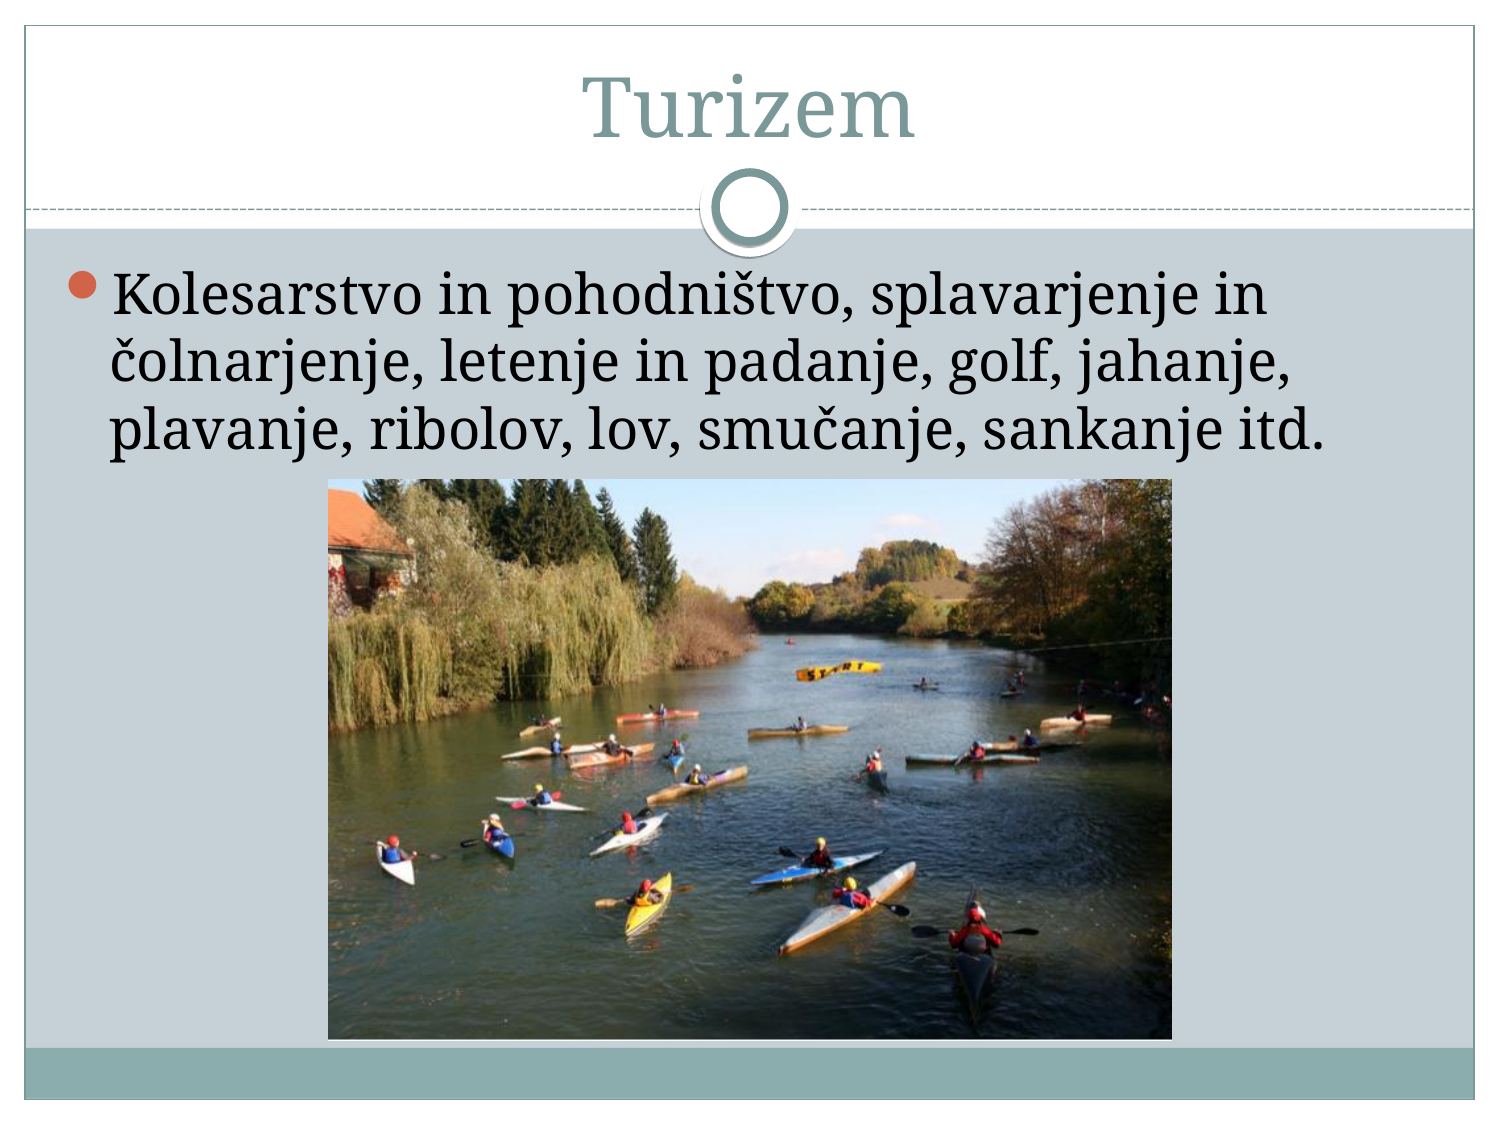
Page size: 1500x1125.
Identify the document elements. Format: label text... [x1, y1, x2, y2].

picture [328, 479, 1172, 1041]
title Turizem [49, 37, 1450, 162]
list Kolesarstvo in pohodništvo, splavarjenje in čolnarjenje, letenje in padanje, golf, jahanje, plavanje, ribolov, lov, smučanje, sankanje itd. [49, 250, 1445, 1001]
